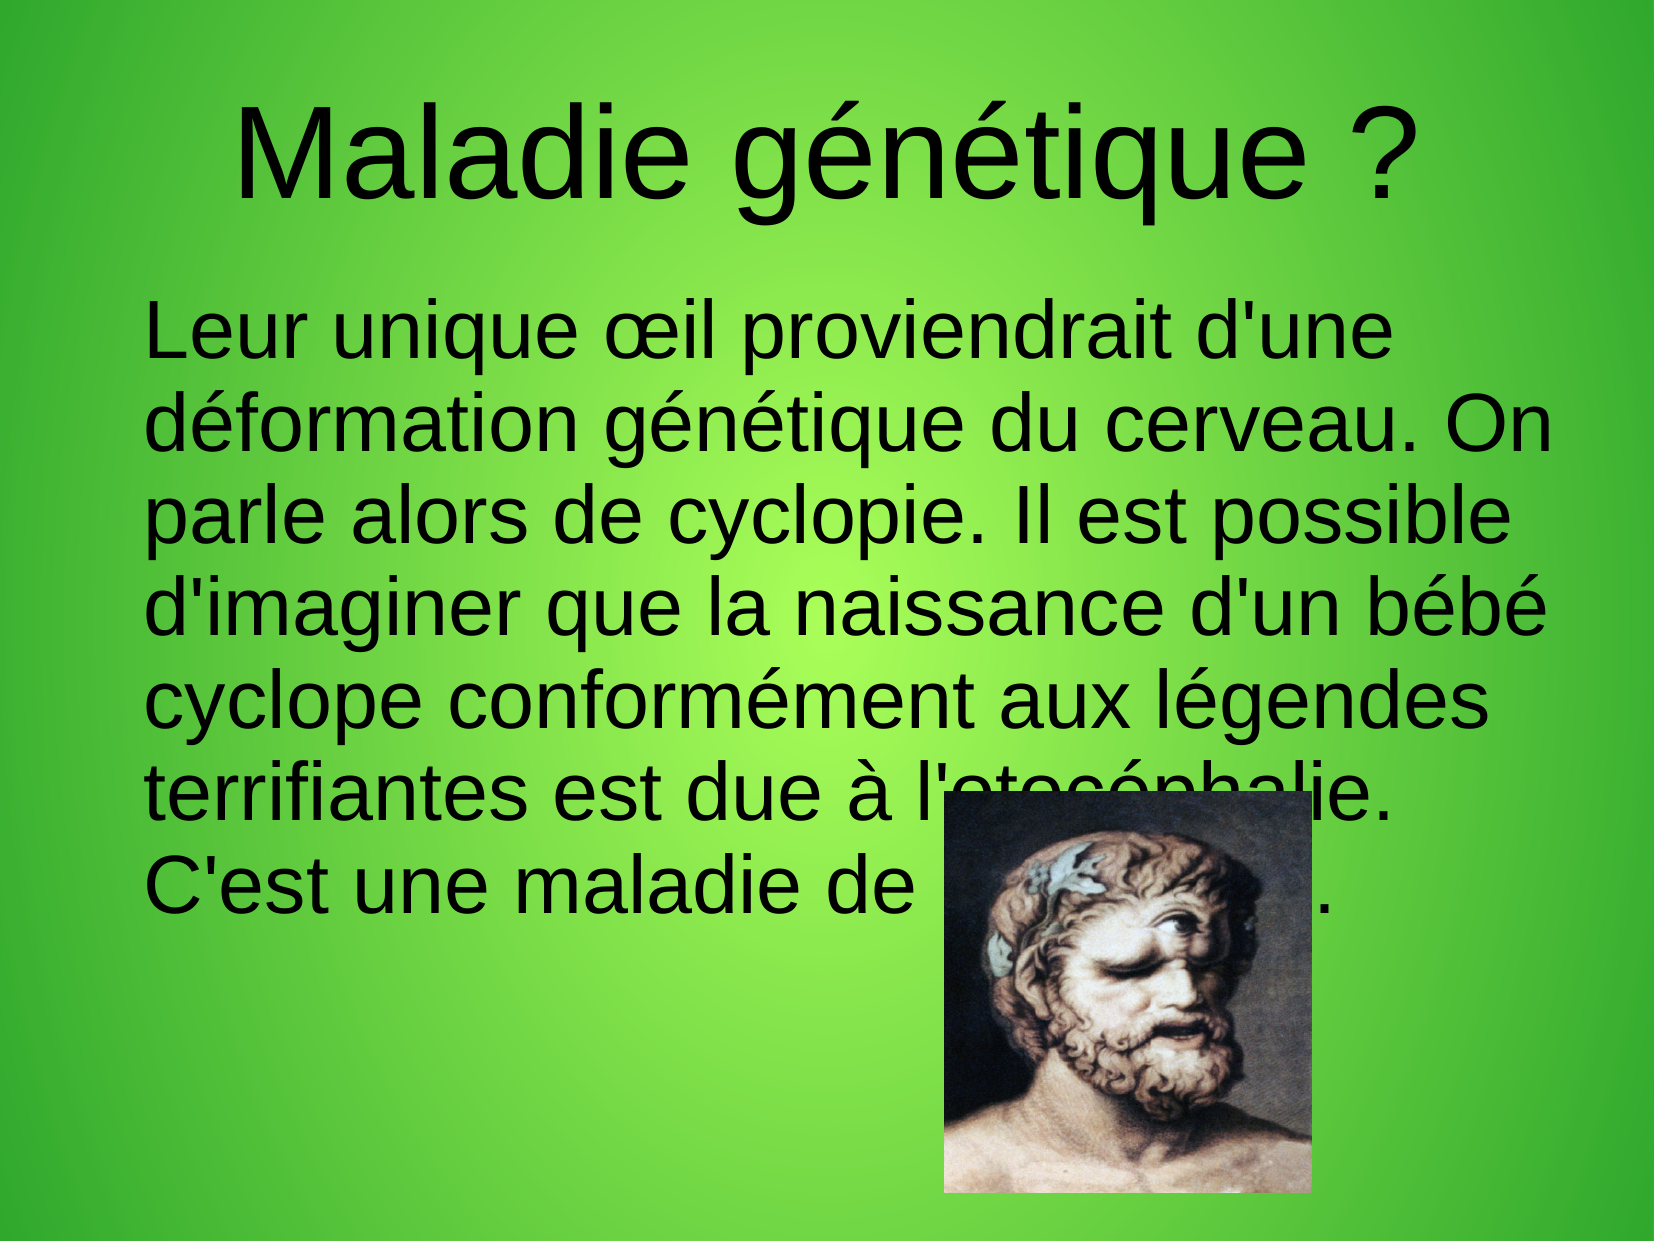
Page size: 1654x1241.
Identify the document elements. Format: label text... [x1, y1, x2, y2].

list Leur unique œil proviendrait d'une déformation génétique du cerveau. On parle alors de cyclopie. Il est possible d'imaginer que la naissance d'un bébé cyclope conformément aux légendes terrifiantes est due à l'otocéphalie. C'est une maladie de naissance. [82, 283, 1571, 1003]
picture [944, 791, 1312, 1193]
title Maladie génétique ? [82, 49, 1571, 257]
